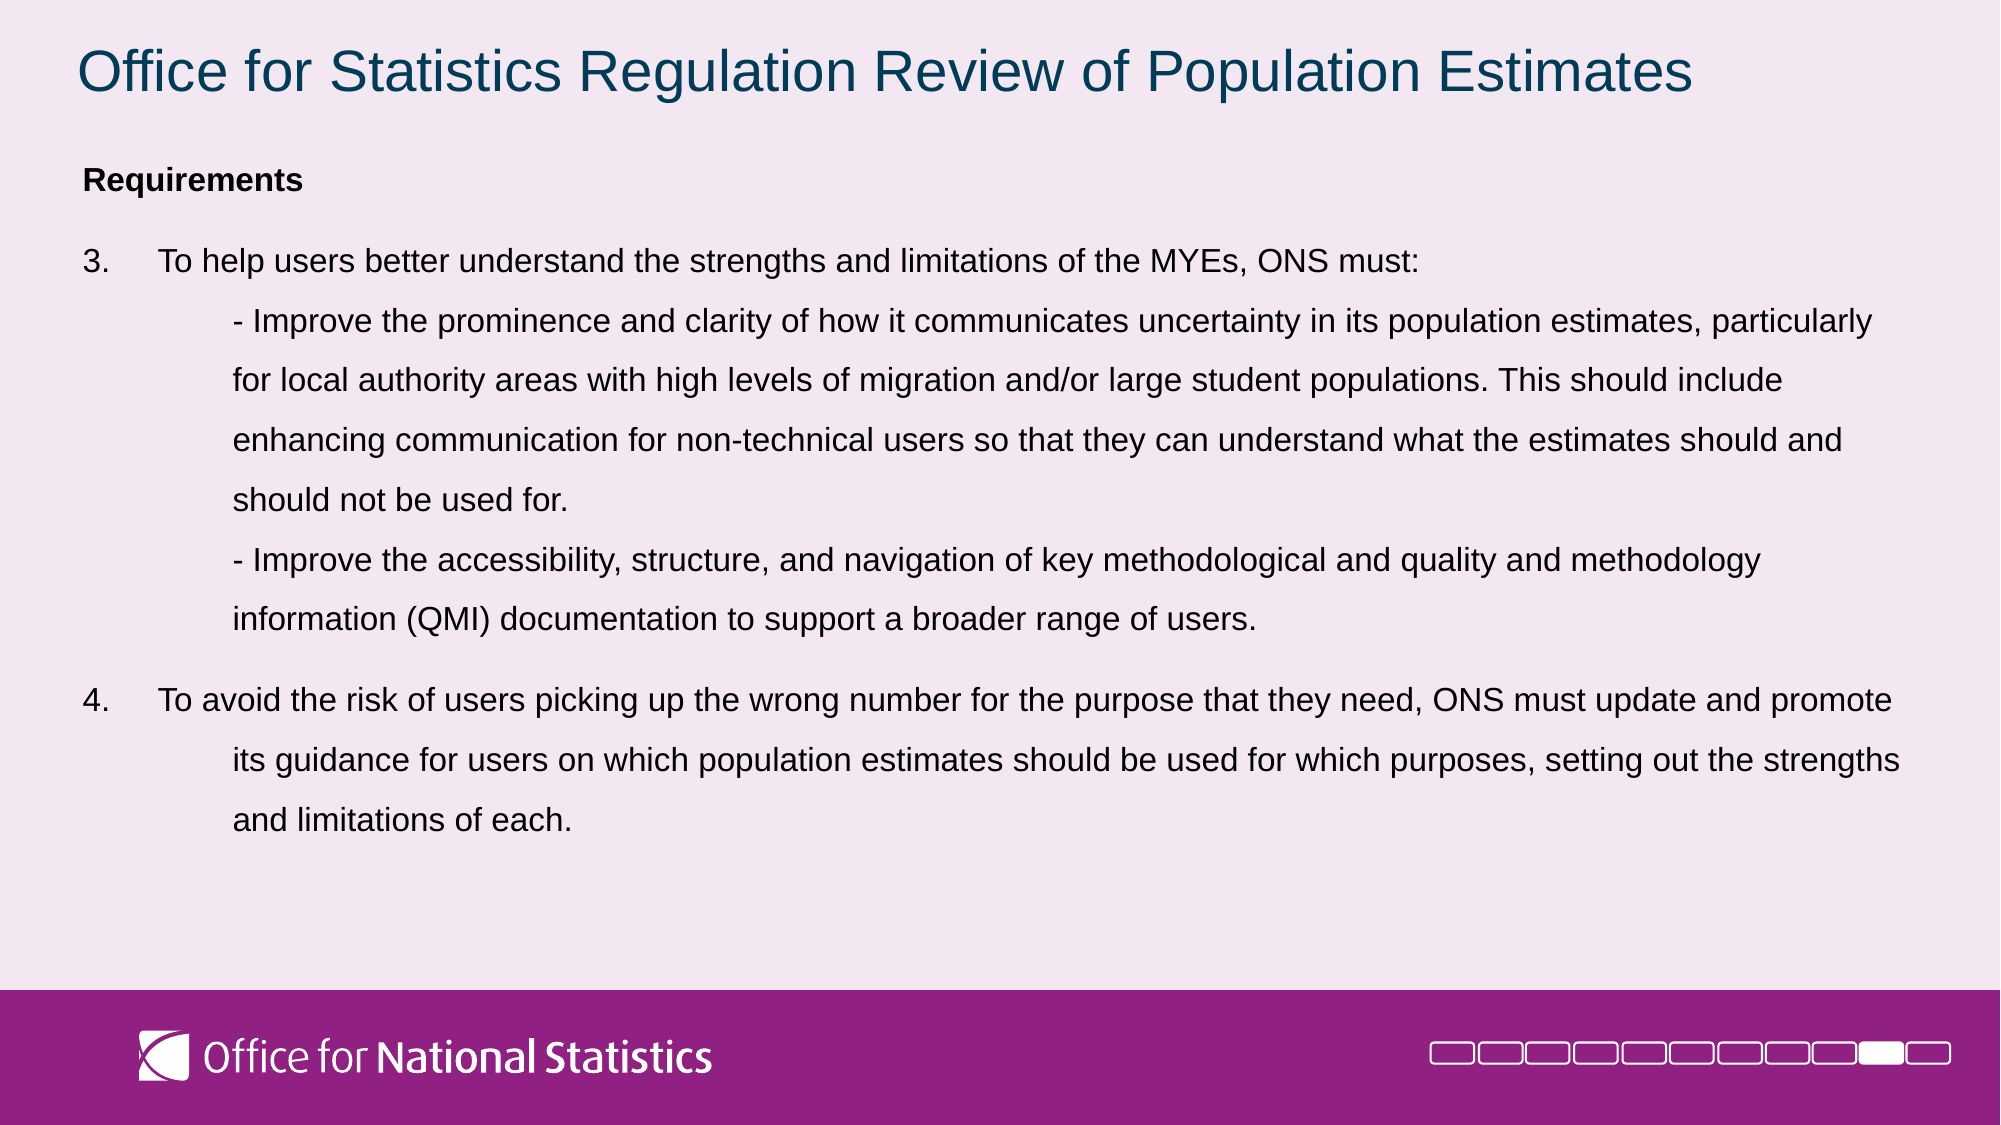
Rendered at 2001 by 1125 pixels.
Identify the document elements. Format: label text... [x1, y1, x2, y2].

list Requirements To help users better understand the strengths and limitations of the MYEs, ONS must: - Improve the prominence and clarity of how it communicates uncertainty in its population estimates, particularly for local authority areas with high levels of migration and/or large student populations. This should include enhancing communication for non‑technical users so that they can understand what the estimates should and should not be used for. - Improve the accessibility, structure, and navigation of key methodological and quality and methodology information (QMI) documentation to support a broader range of users. To avoid the risk of users picking up the wrong number for the purpose that they need, ONS must update and promote its guidance for users on which population estimates should be used for which purposes, setting out the strengths and limitations of each. [82, 138, 1918, 874]
text_box Office for Statistics Regulation Review of Population Estimates [77, 37, 1913, 105]
text_box [1859, 1042, 1904, 1064]
